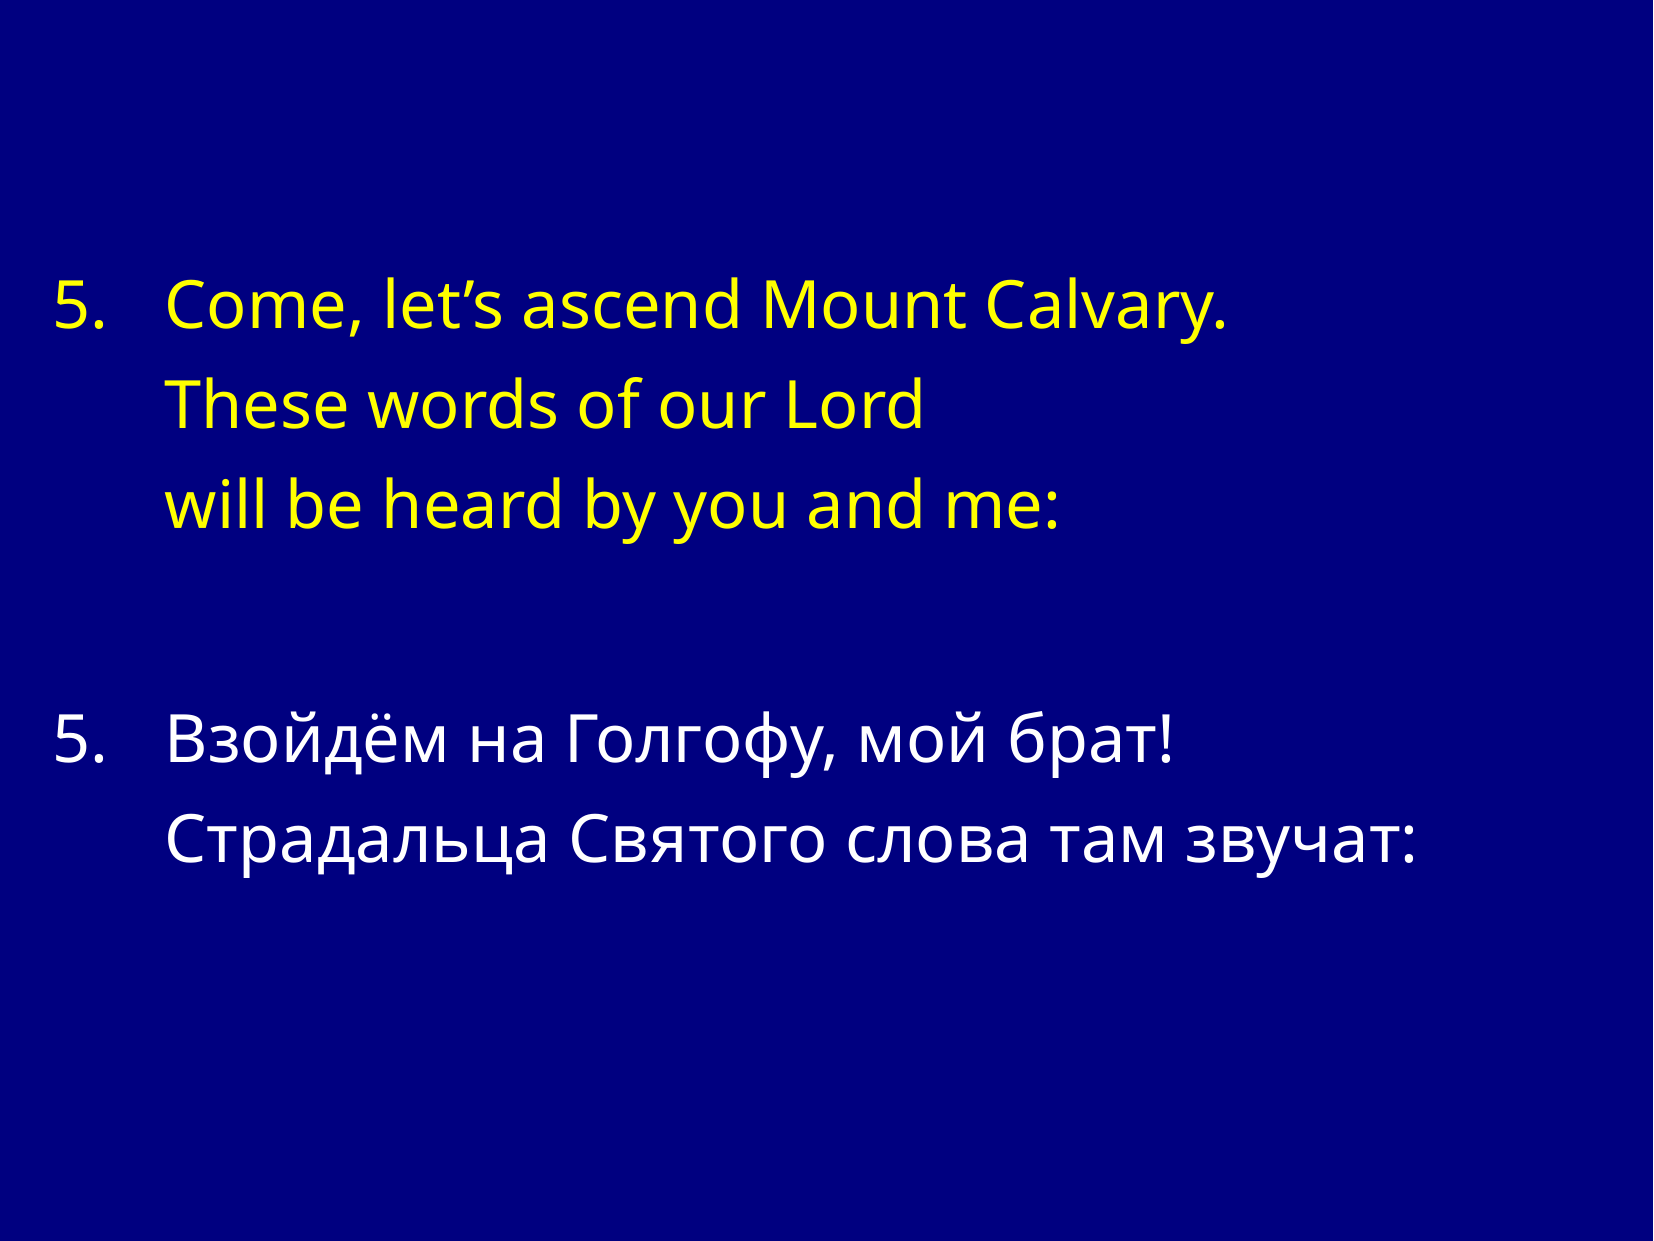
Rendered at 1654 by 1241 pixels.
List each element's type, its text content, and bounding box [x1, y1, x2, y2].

text_box 5. Взойдём на Голгофу, мой брат! Страдальца Святого слова там звучат: [37, 675, 1653, 1163]
text_box 5. Come, let’s ascend Mount Calvary. These words of our Lord will be heard by you and me: [37, 150, 1653, 638]
